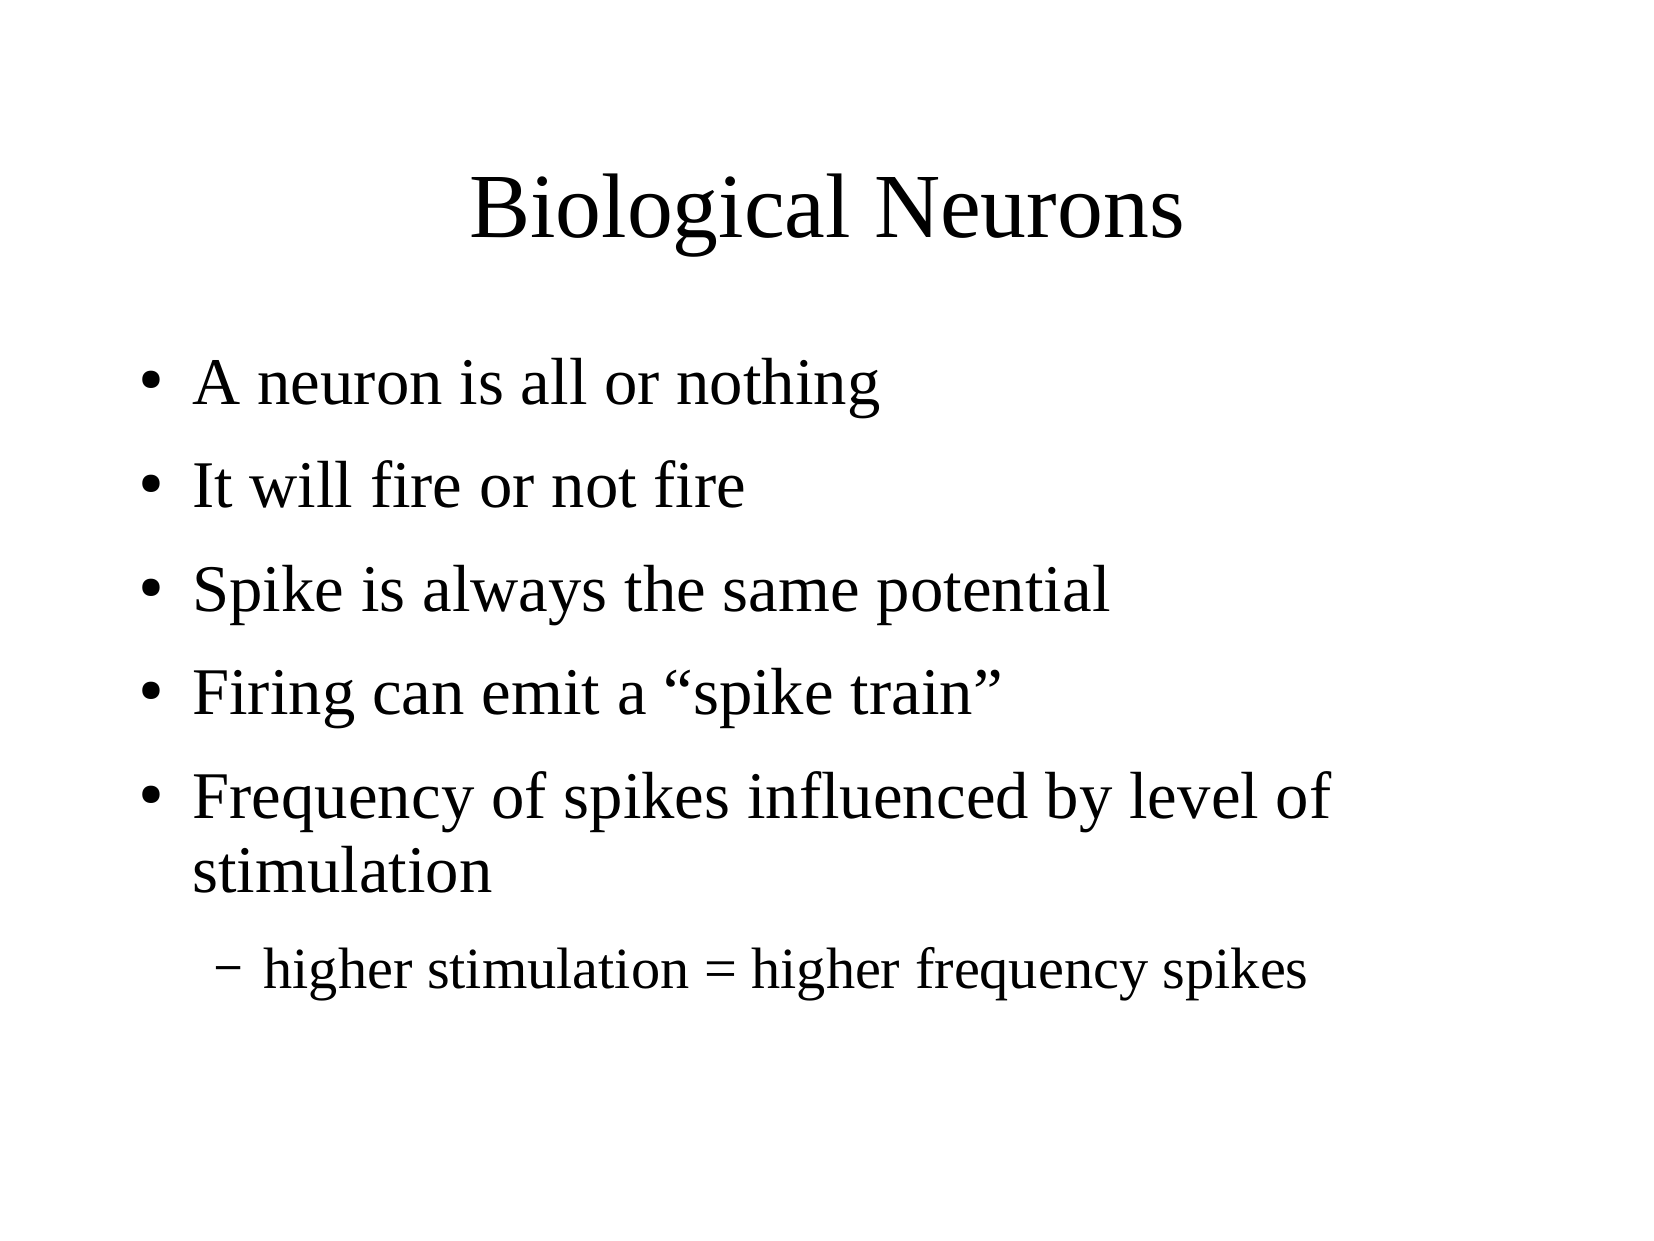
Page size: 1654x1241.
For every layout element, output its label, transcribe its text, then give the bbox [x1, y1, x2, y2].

list A neuron is all or nothing It will fire or not fire Spike is always the same potential Firing can emit a “spike train” Frequency of spikes influenced by level of stimulation higher stimulation = higher frequency spikes [121, 344, 1534, 1127]
title Biological Neurons [121, 102, 1534, 311]
